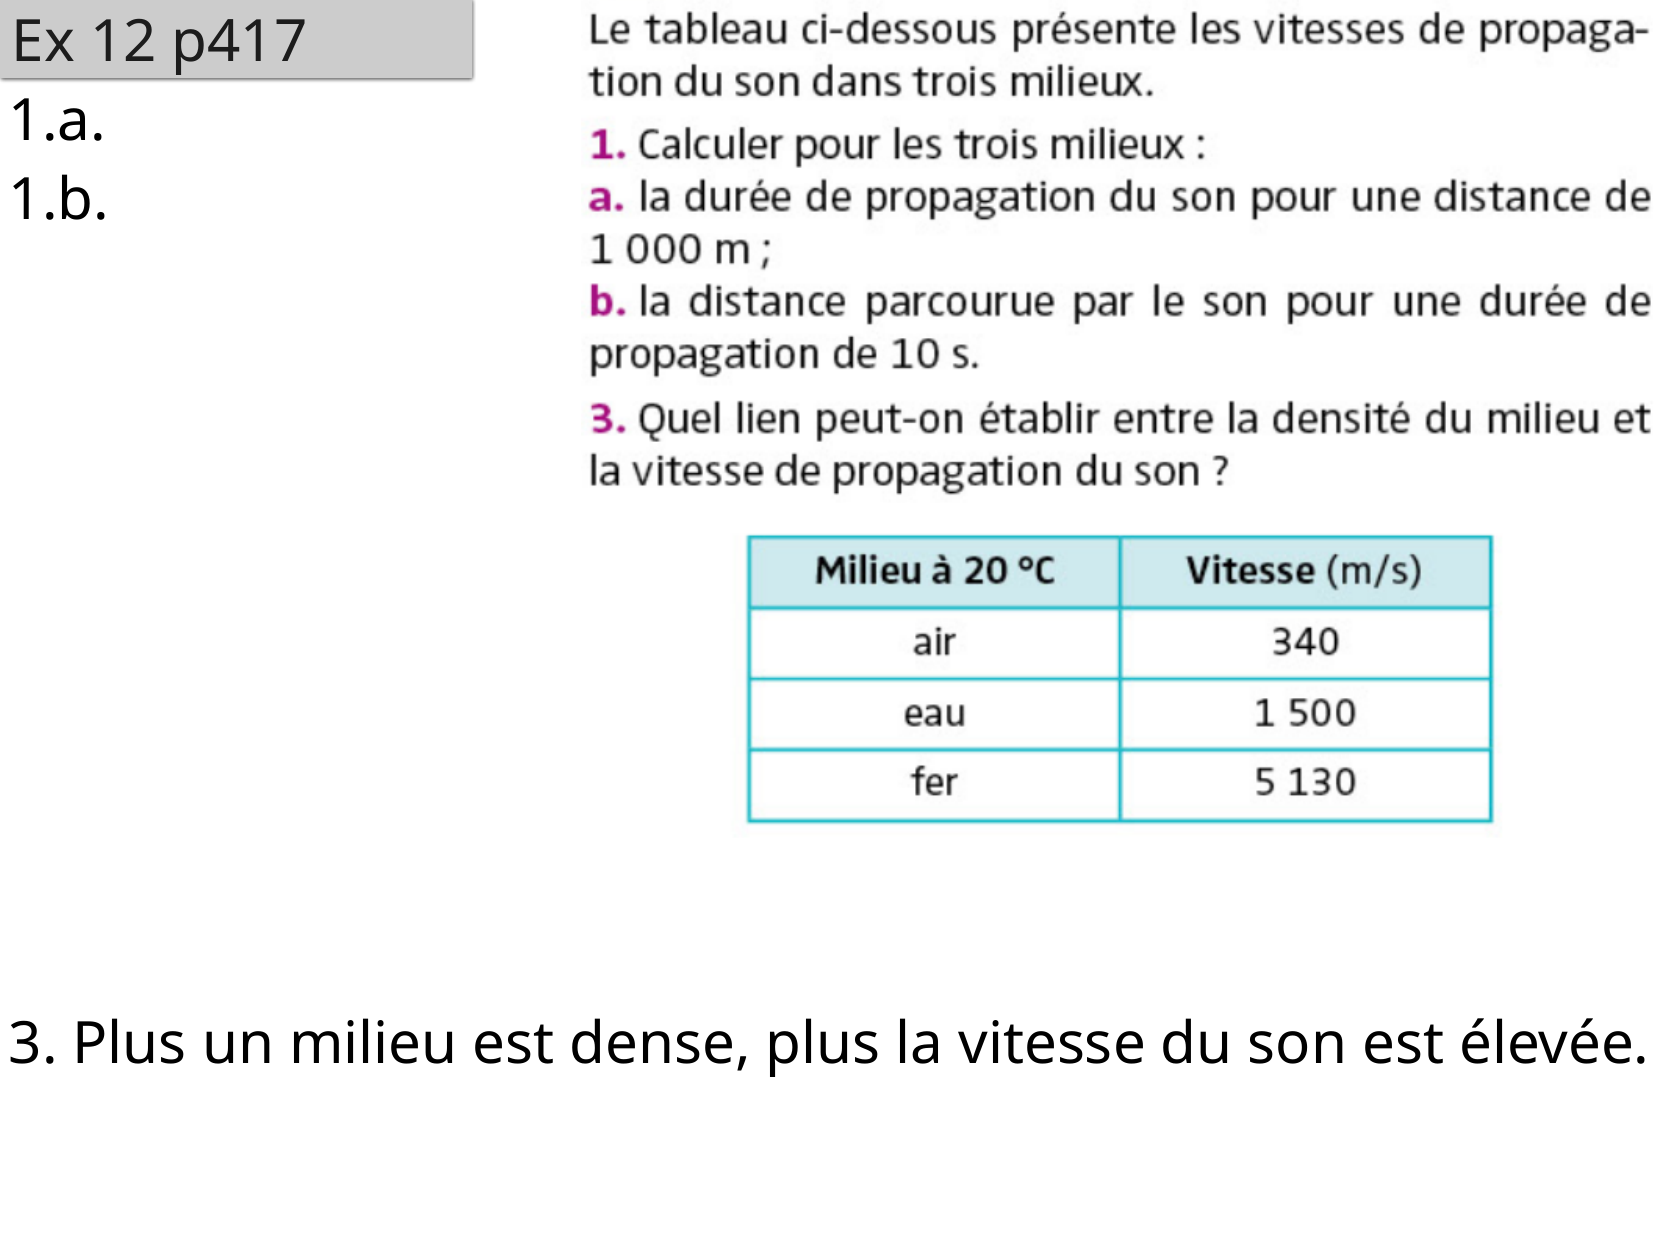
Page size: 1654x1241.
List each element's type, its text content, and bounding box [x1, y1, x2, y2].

title Ex 12 p417 [0, 0, 473, 77]
list 1.a. 1.b. 3. Plus un milieu est dense, plus la vitesse du son est élevée. [8, 78, 1654, 1241]
picture [581, 0, 1654, 841]
